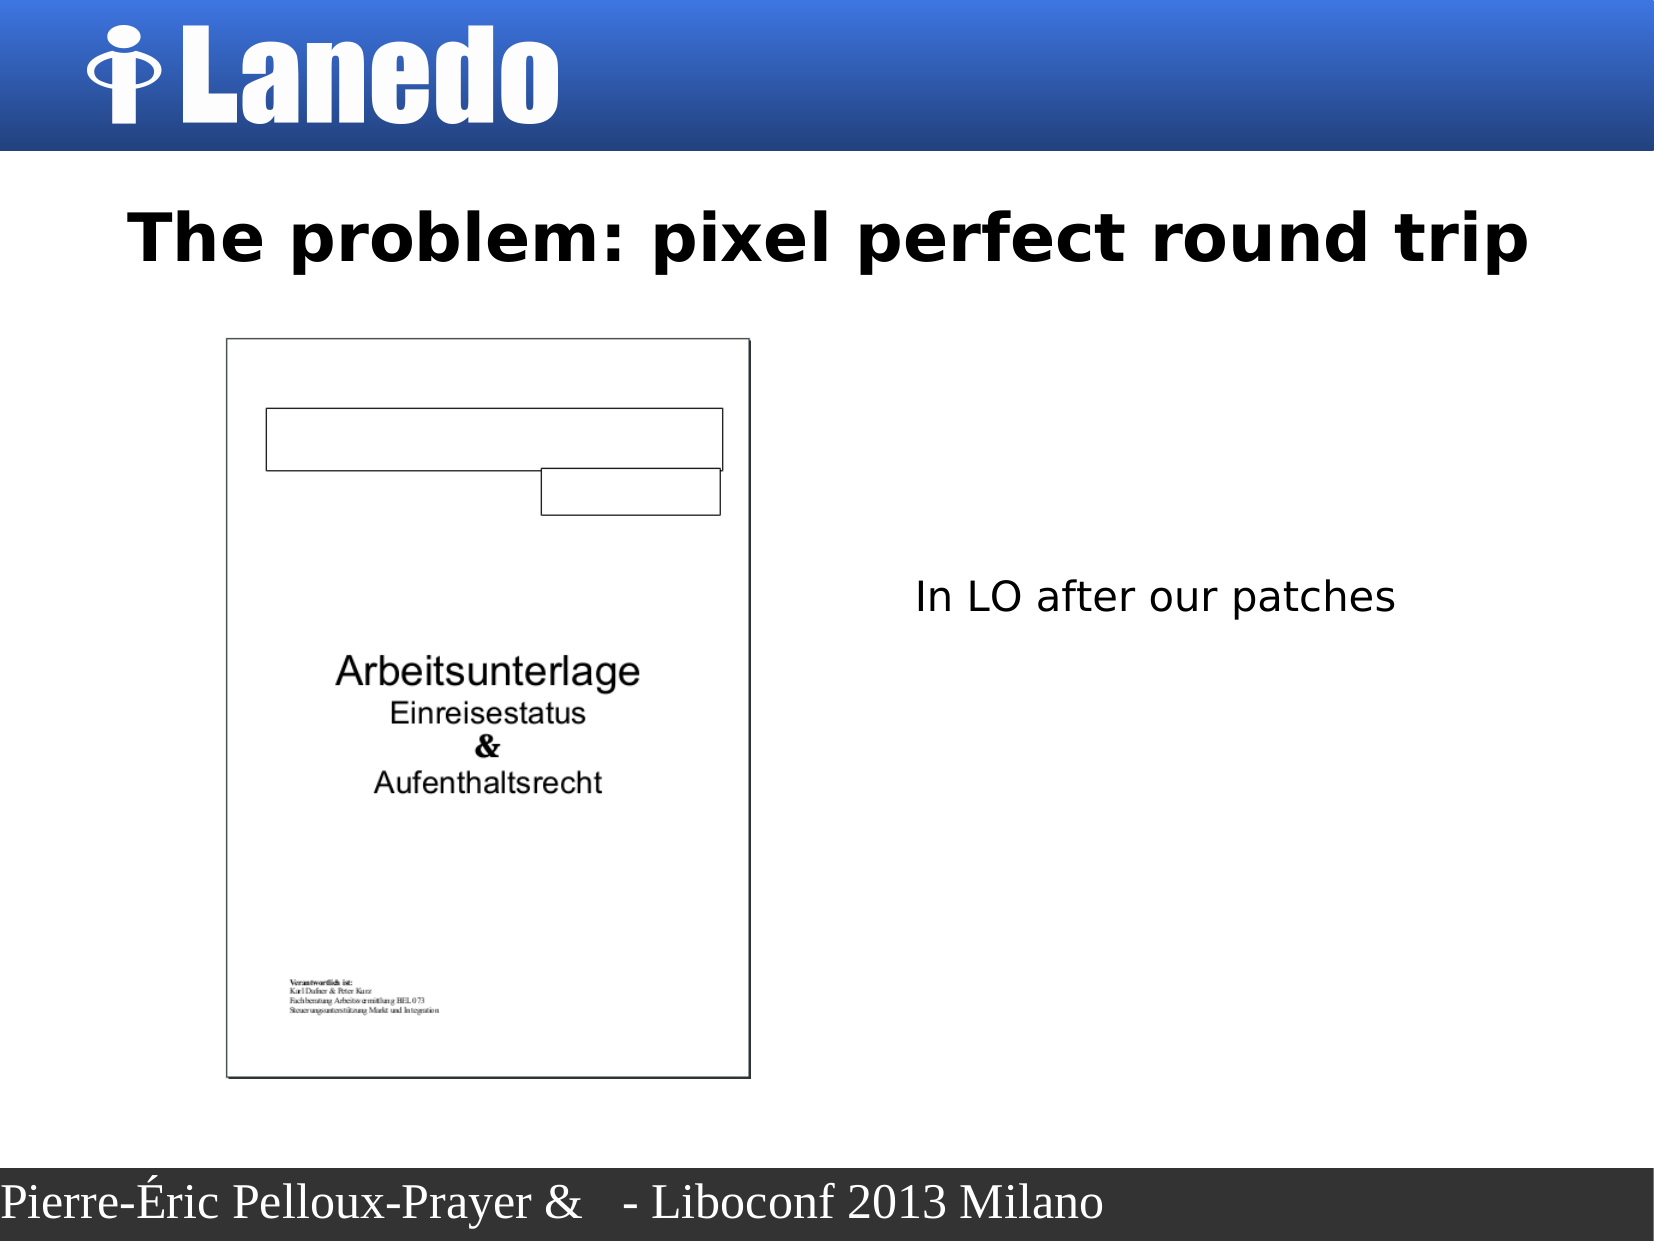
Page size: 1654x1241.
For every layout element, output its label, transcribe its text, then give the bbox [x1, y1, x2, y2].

picture [87, 25, 558, 124]
text_box In LO after our patches [900, 562, 1501, 628]
text_box The problem: pixel perfect round trip [112, 187, 1576, 976]
picture [225, 337, 751, 1079]
